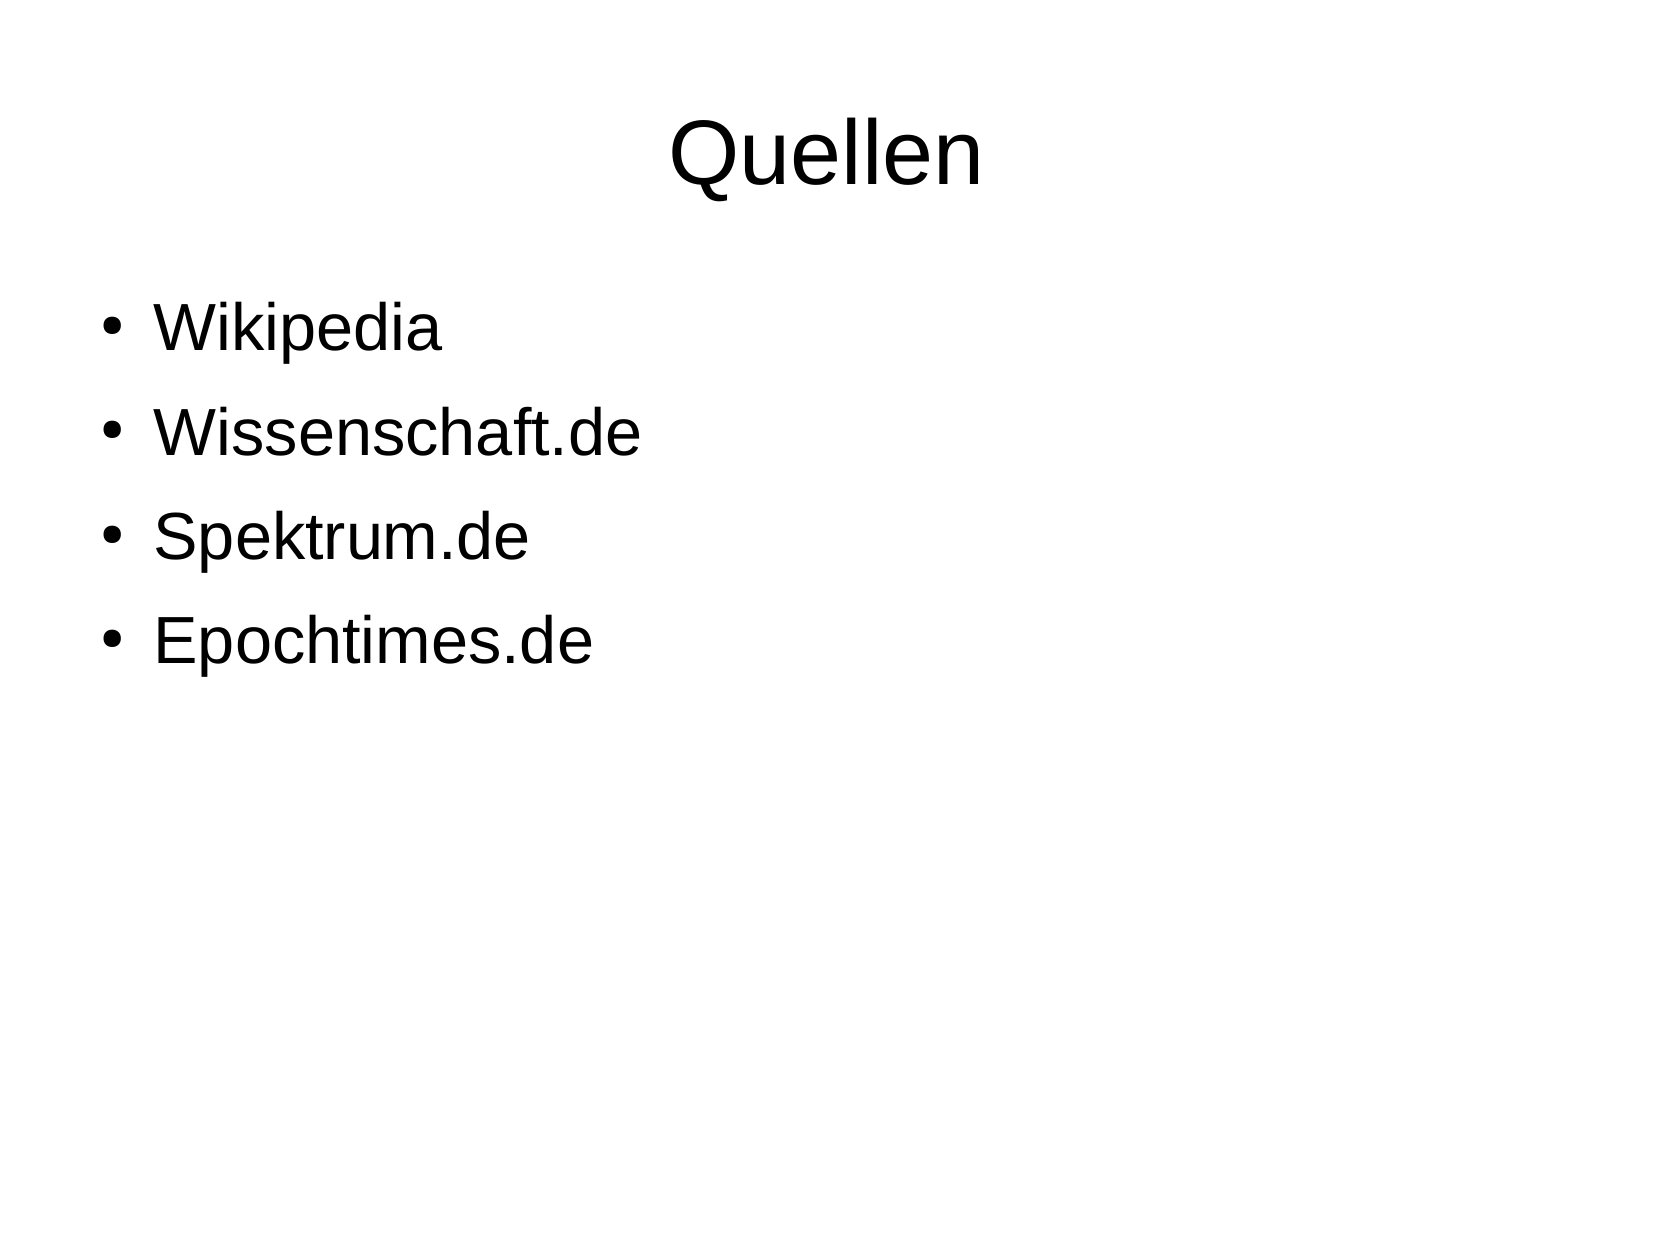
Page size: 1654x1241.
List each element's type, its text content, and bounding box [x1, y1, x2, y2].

list Wikipedia Wissenschaft.de Spektrum.de Epochtimes.de [82, 290, 1571, 1109]
title Quellen [82, 49, 1571, 257]
